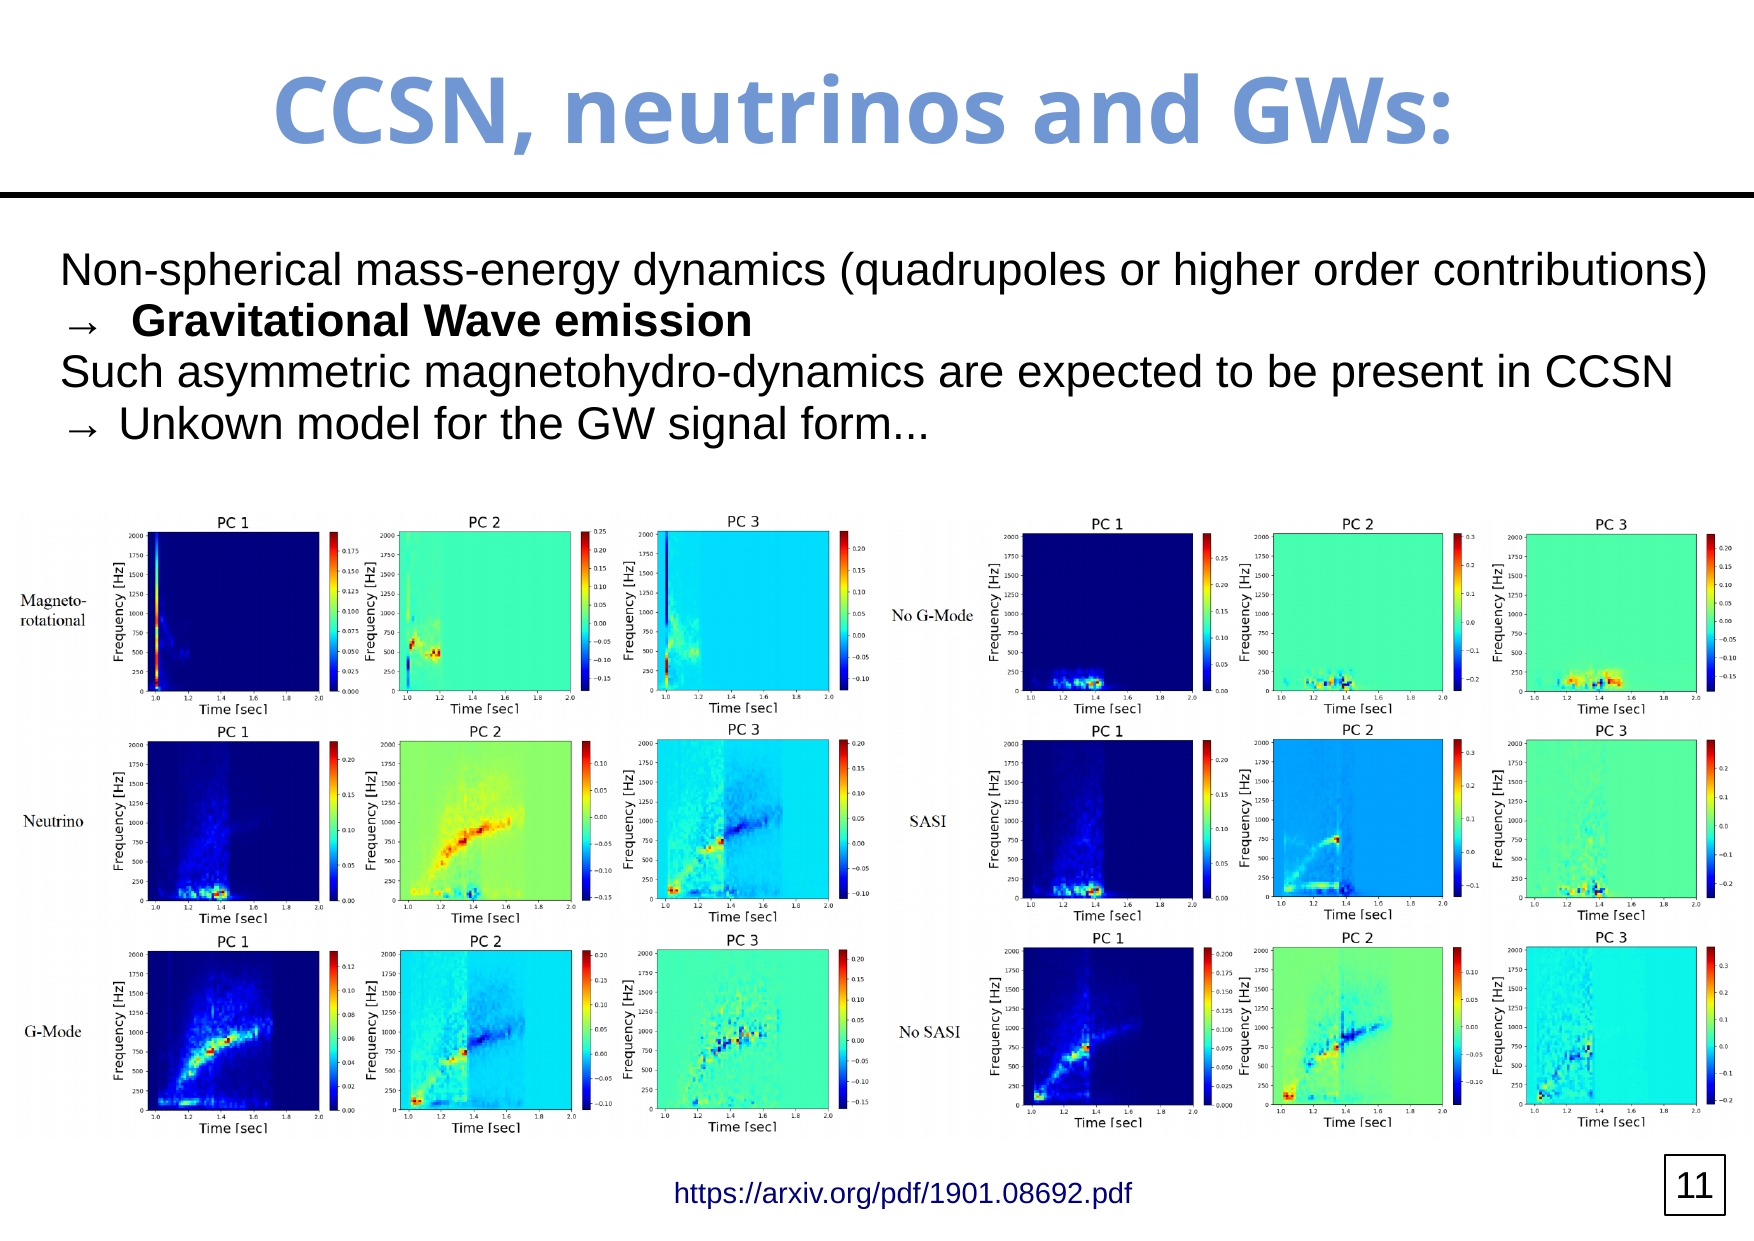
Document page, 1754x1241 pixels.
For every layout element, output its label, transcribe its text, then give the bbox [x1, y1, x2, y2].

picture [11, 512, 1751, 1141]
text_box Non-spherical mass-energy dynamics (quadrupoles or higher order contributions) → Gravitational Wave emission Such asymmetric magnetohydro-dynamics are expected to be present in CCSN → Unkown model for the GW signal form... [45, 236, 1730, 457]
text_box 11 [1665, 1155, 1726, 1216]
text_box CCSN, neutrinos and GWs: [0, 3, 1681, 210]
text_box https://arxiv.org/pdf/1901.08692.pdf [659, 1169, 1245, 1222]
